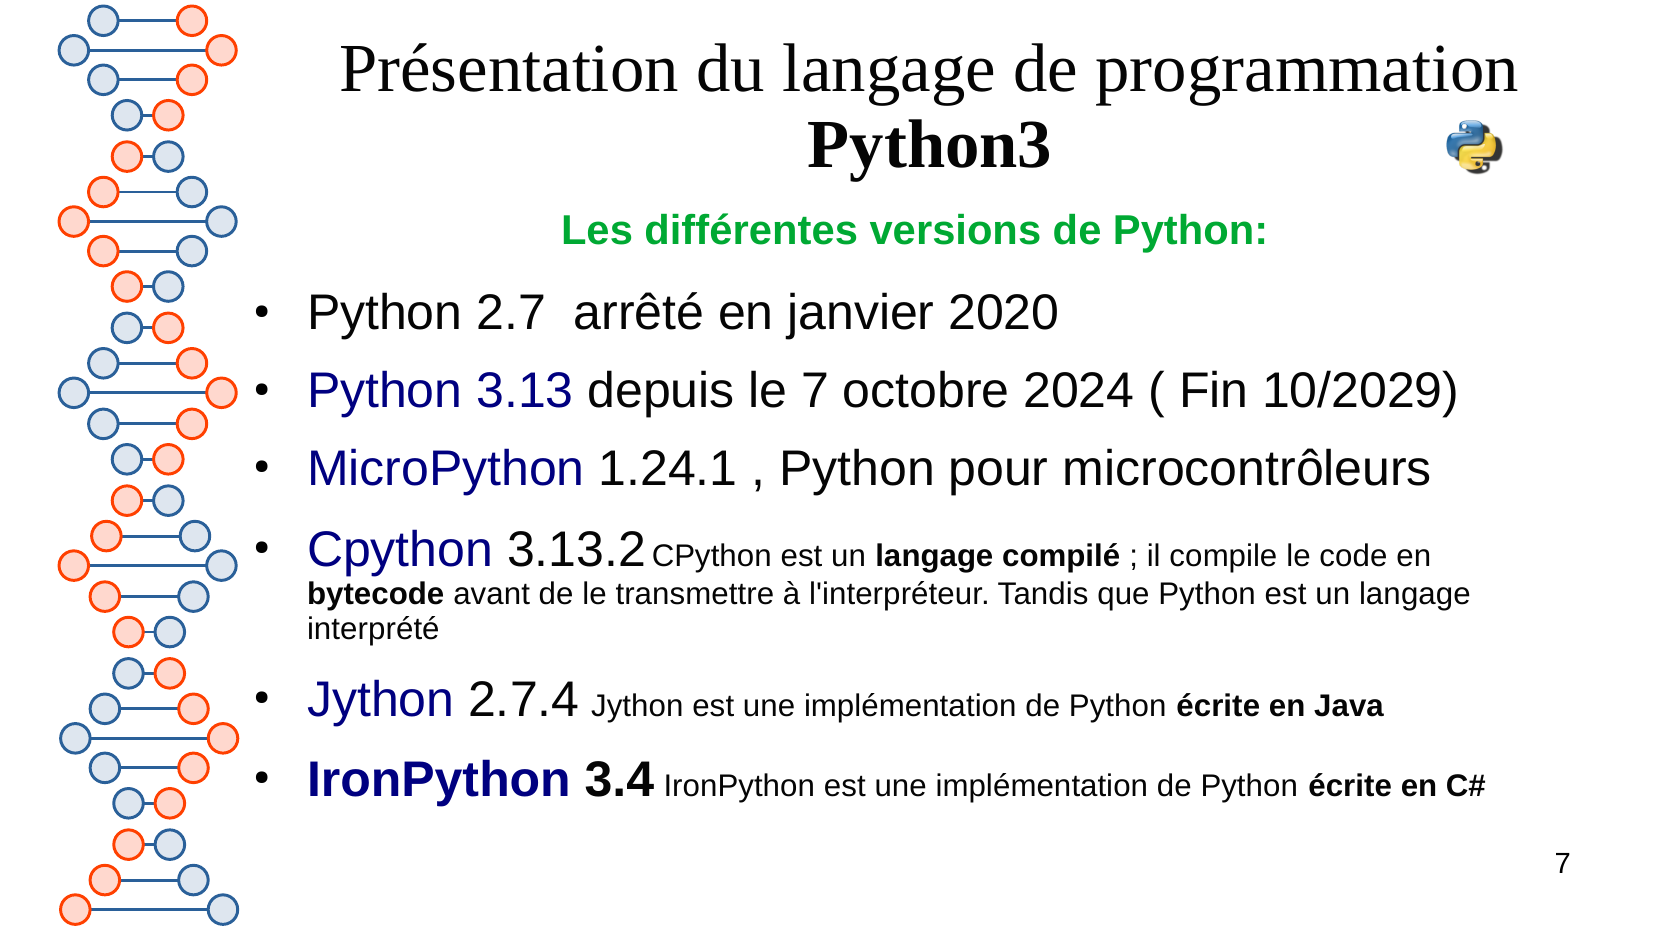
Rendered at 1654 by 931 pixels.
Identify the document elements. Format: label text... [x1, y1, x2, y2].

list Python 2.7 arrêté en janvier 2020 Python 3.13 depuis le 7 octobre 2024 ( Fin 10/2029) MicroPython 1.24.1 , Python pour microcontrôleurs Cpython 3.13.2 CPython est un langage compilé ; il compile le code en bytecode avant de le transmettre à l'interpréteur. Tandis que Python est un langage interprété Jython 2.7.4 Jython est une implémentation de Python écrite en Java IronPython 3.4 IronPython est une implémentation de Python écrite en C# [236, 206, 1565, 857]
title Présentation du langage de programmation Python3 [265, 29, 1595, 184]
picture [1443, 118, 1506, 176]
text_box Les différentes versions de Python: [561, 206, 1300, 266]
